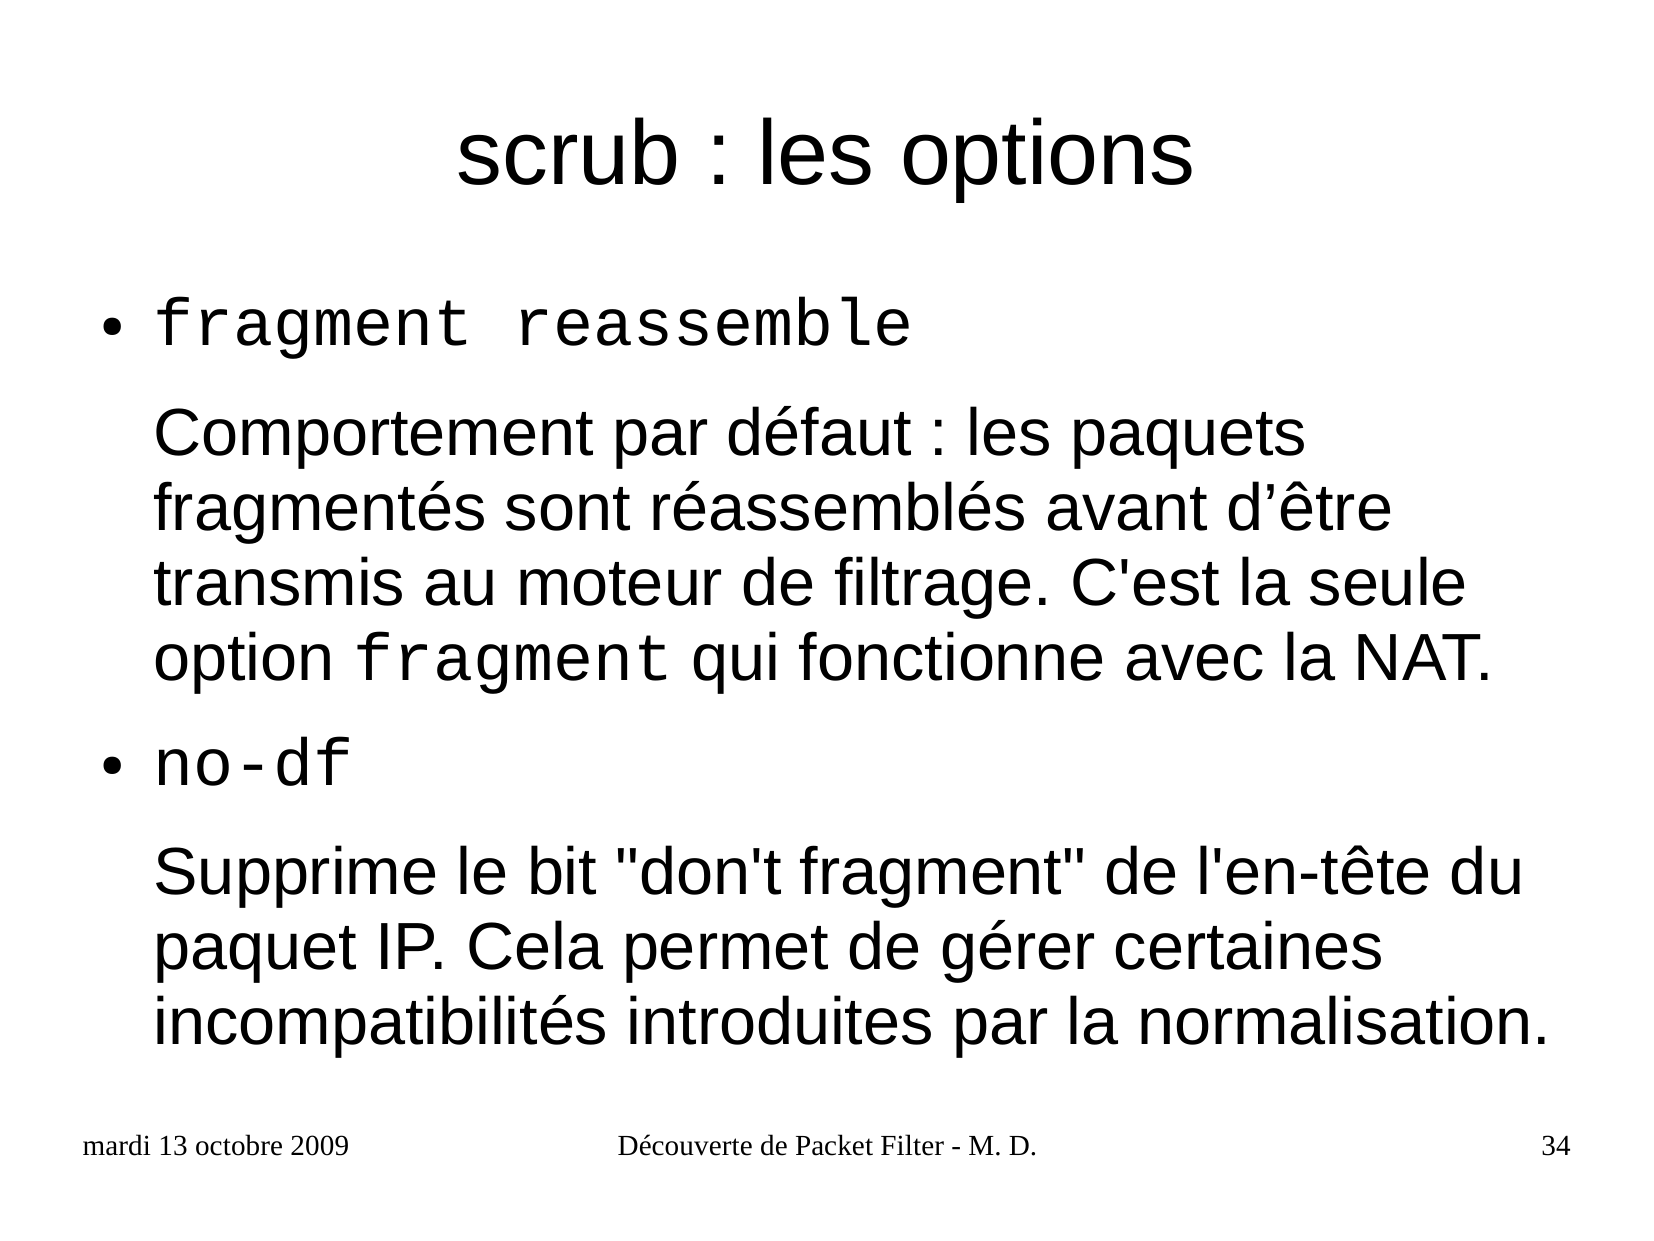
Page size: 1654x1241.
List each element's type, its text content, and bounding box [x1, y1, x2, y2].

title scrub : les options [82, 56, 1571, 250]
list fragment reassemble Comportement par défaut : les paquets fragmentés sont réassemblés avant d’être transmis au moteur de filtrage. C'est la seule option fragment qui fonctionne avec la NAT. no-df Supprime le bit "don't fragment" de l'en-tête du paquet IP. Cela permet de gérer certaines incompatibilités introduites par la normalisation. [82, 290, 1571, 1094]
